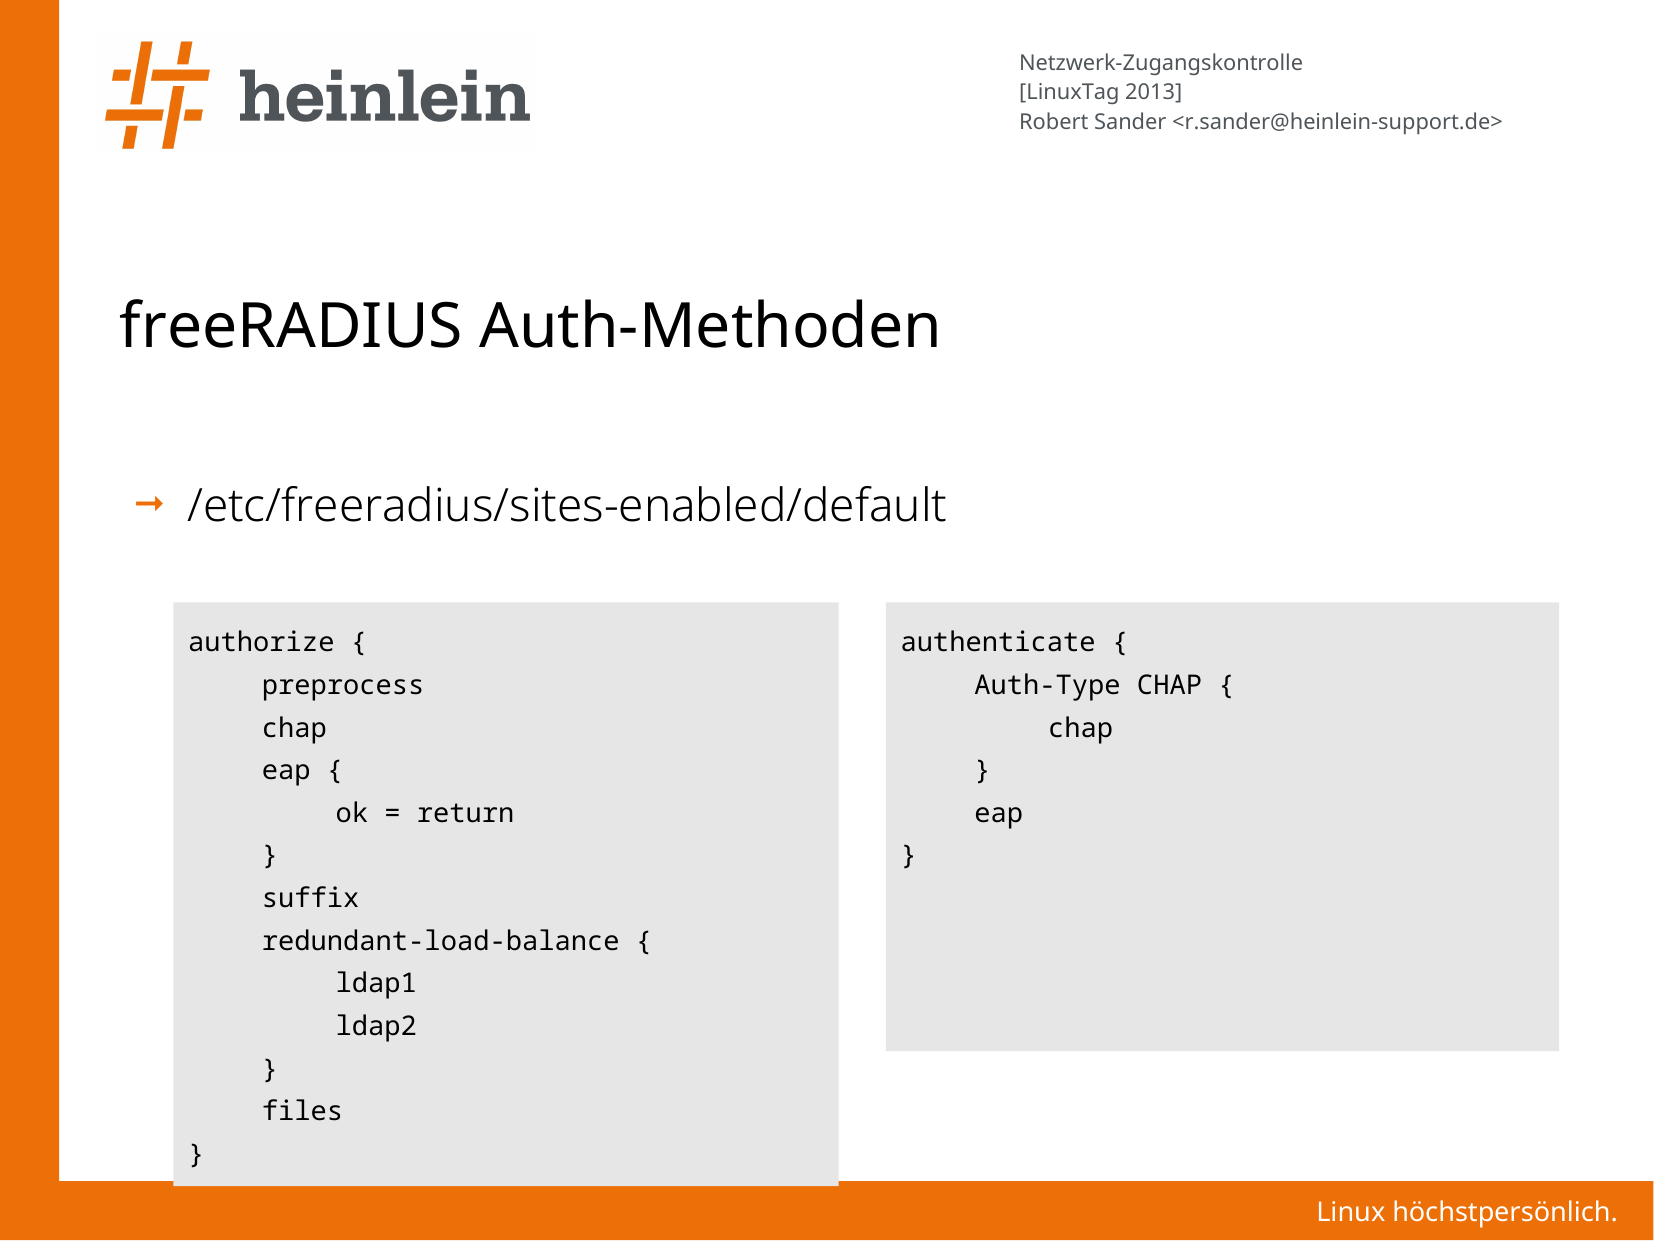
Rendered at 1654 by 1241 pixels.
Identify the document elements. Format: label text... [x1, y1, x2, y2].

picture [98, 27, 539, 158]
title freeRADIUS Auth-Methoden [119, 248, 1538, 367]
text_box authenticate { Auth-Type CHAP { chap } eap } [885, 602, 1560, 1052]
text_box authorize { preprocess chap eap { ok = return } suffix redundant-load-balance { ldap1 ldap2 } files } [173, 602, 839, 1119]
list /etc/freeradius/sites-enabled/default [116, 471, 1570, 626]
